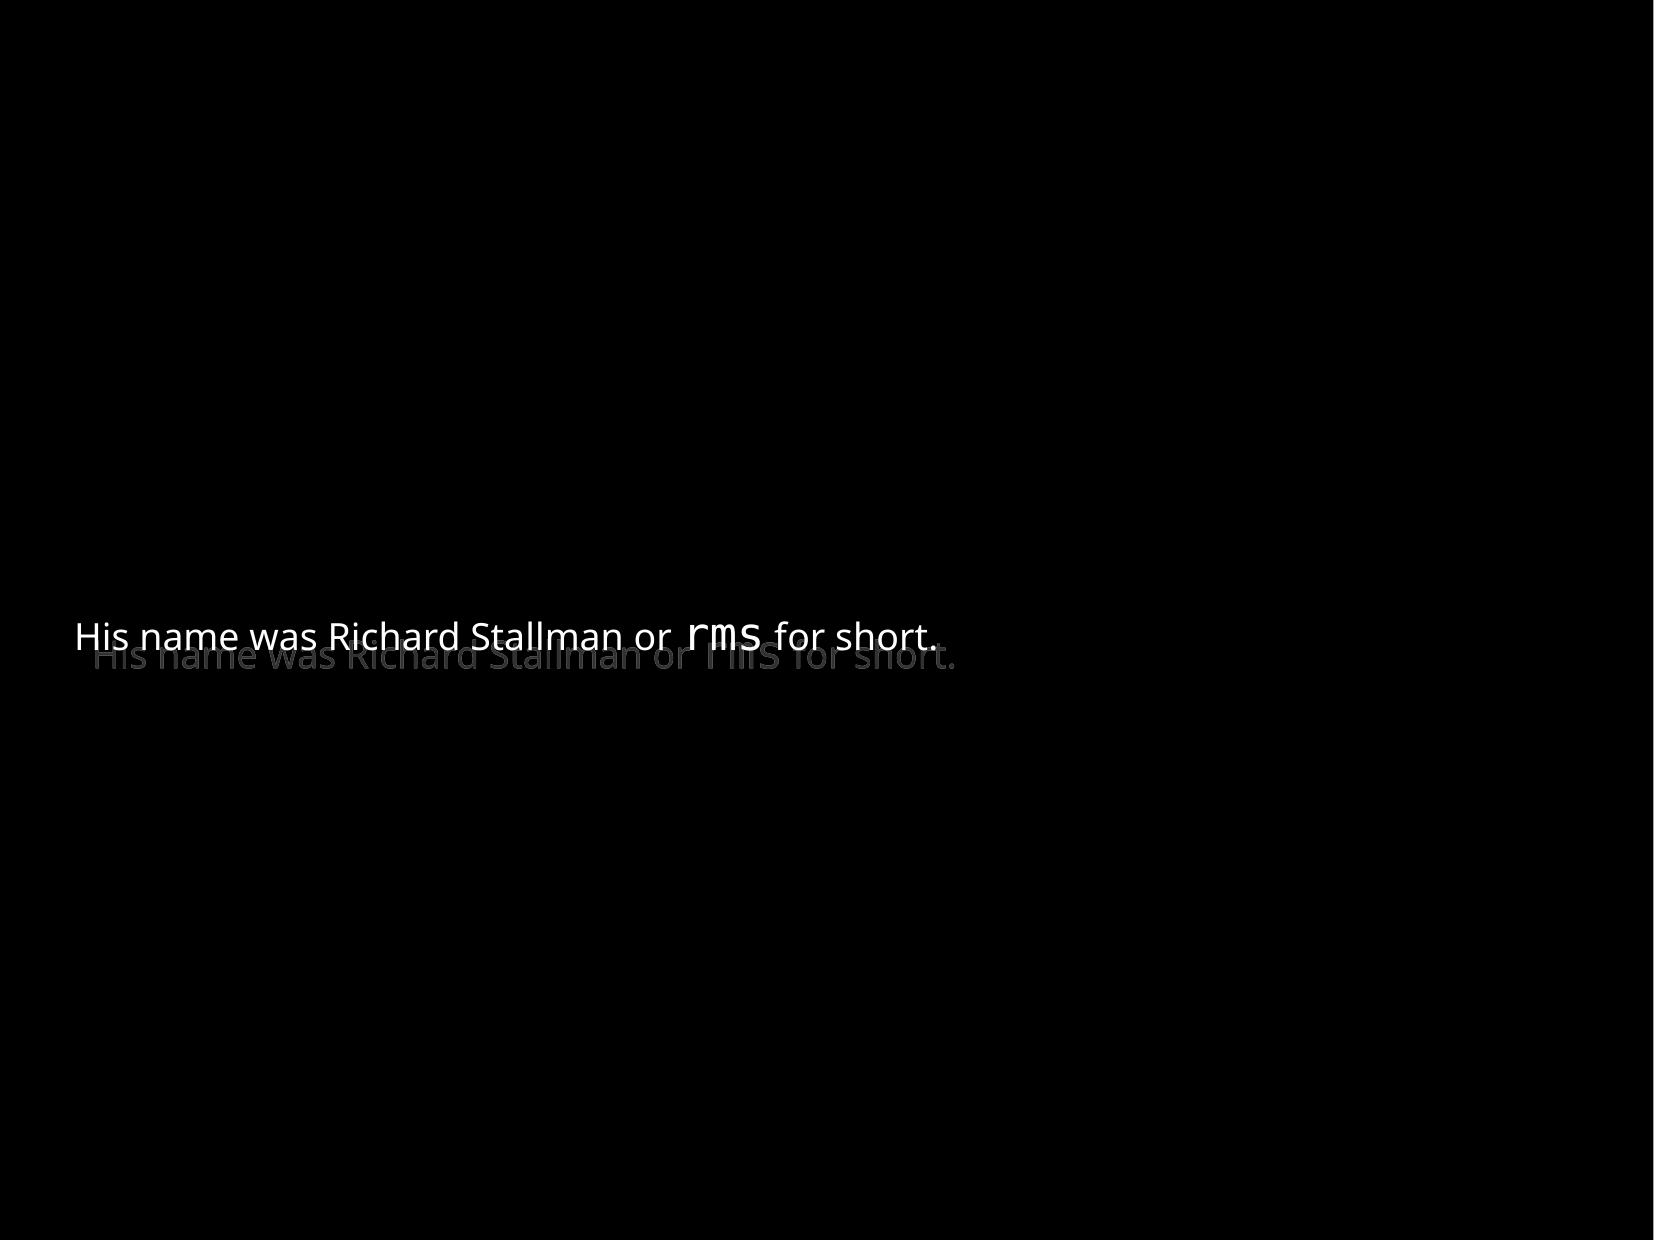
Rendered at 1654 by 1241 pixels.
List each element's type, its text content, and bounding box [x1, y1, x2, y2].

text_box His name was Richard Stallman or rms for short. [59, 600, 1005, 669]
